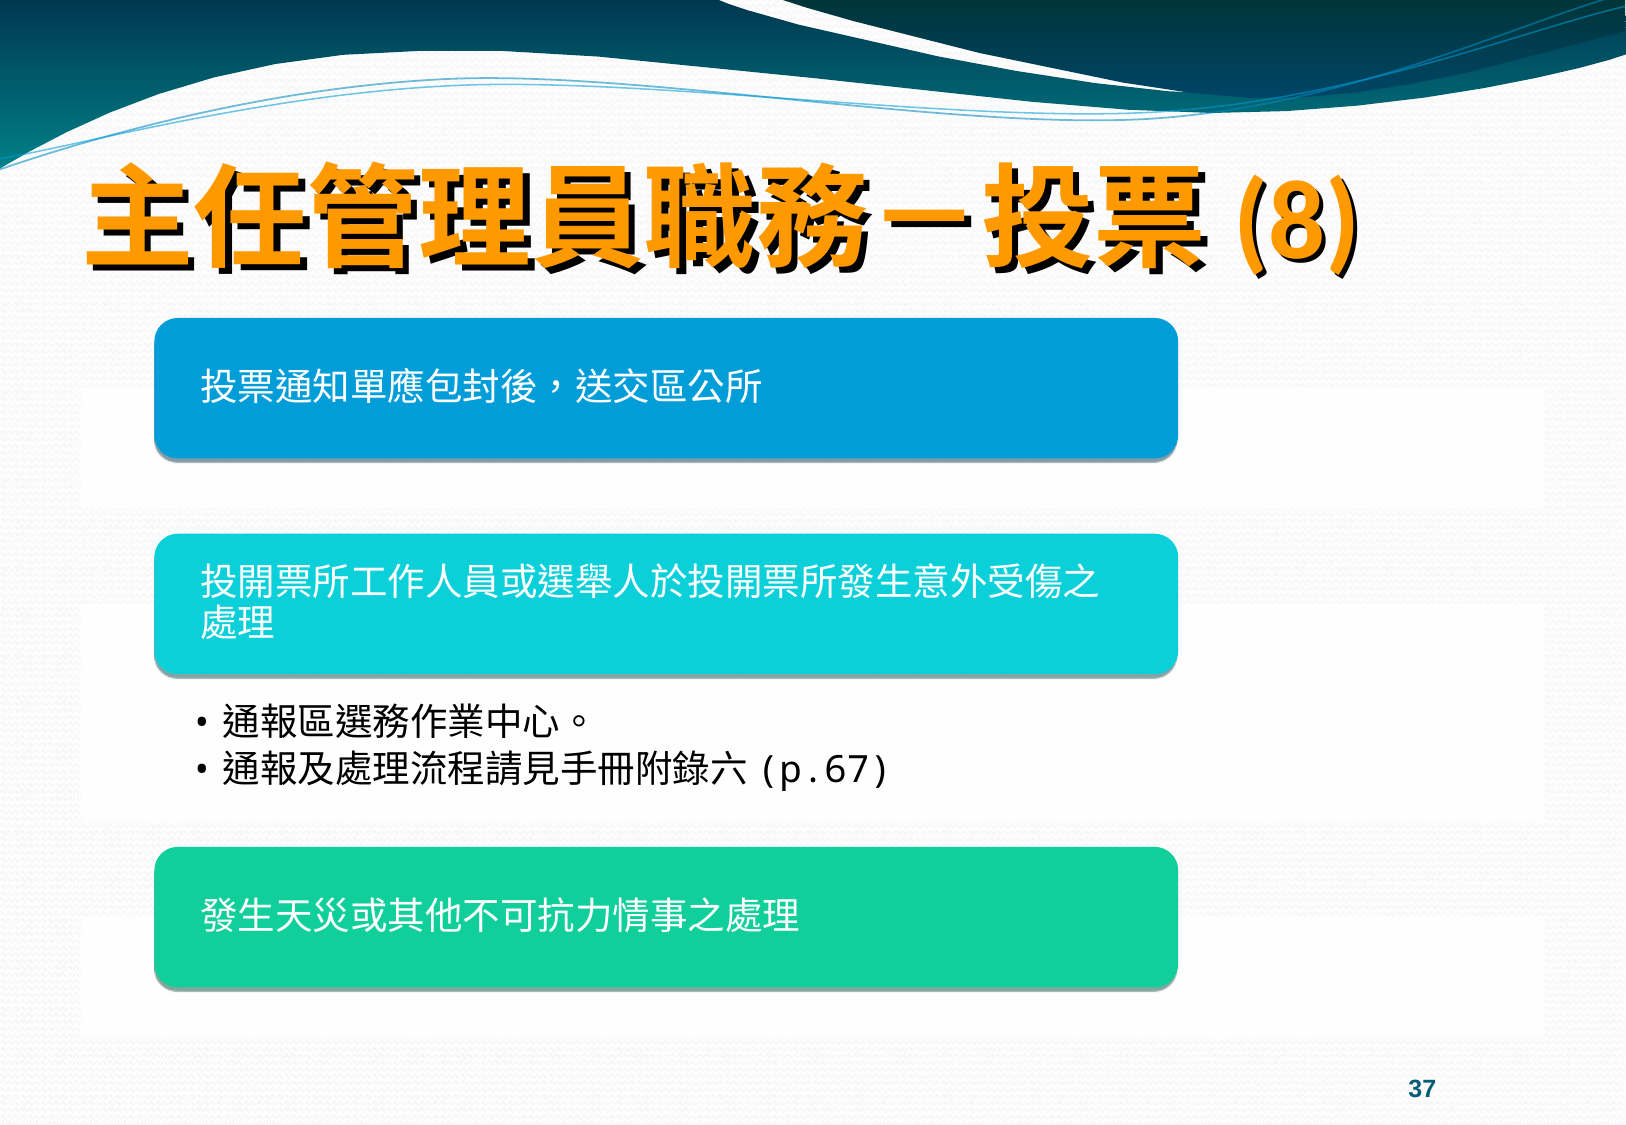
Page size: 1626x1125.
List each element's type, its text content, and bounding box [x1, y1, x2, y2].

text_box 通報區選務作業中心。 通報及處理流程請見手冊附錄六(p.67) [81, 603, 1544, 822]
text_box 投開票所工作人員或選舉人於投開票所發生意外受傷之處理 [154, 533, 1179, 675]
text_box [81, 388, 1544, 508]
text_box 投票通知單應包封後，送交區公所 [154, 317, 1179, 459]
text_box 37 [1408, 1042, 1544, 1103]
text_box [81, 917, 1544, 1037]
text_box 發生天災或其他不可抗力情事之處理 [154, 846, 1179, 988]
title 主任管理員職務－投票(8) [81, 115, 1544, 304]
